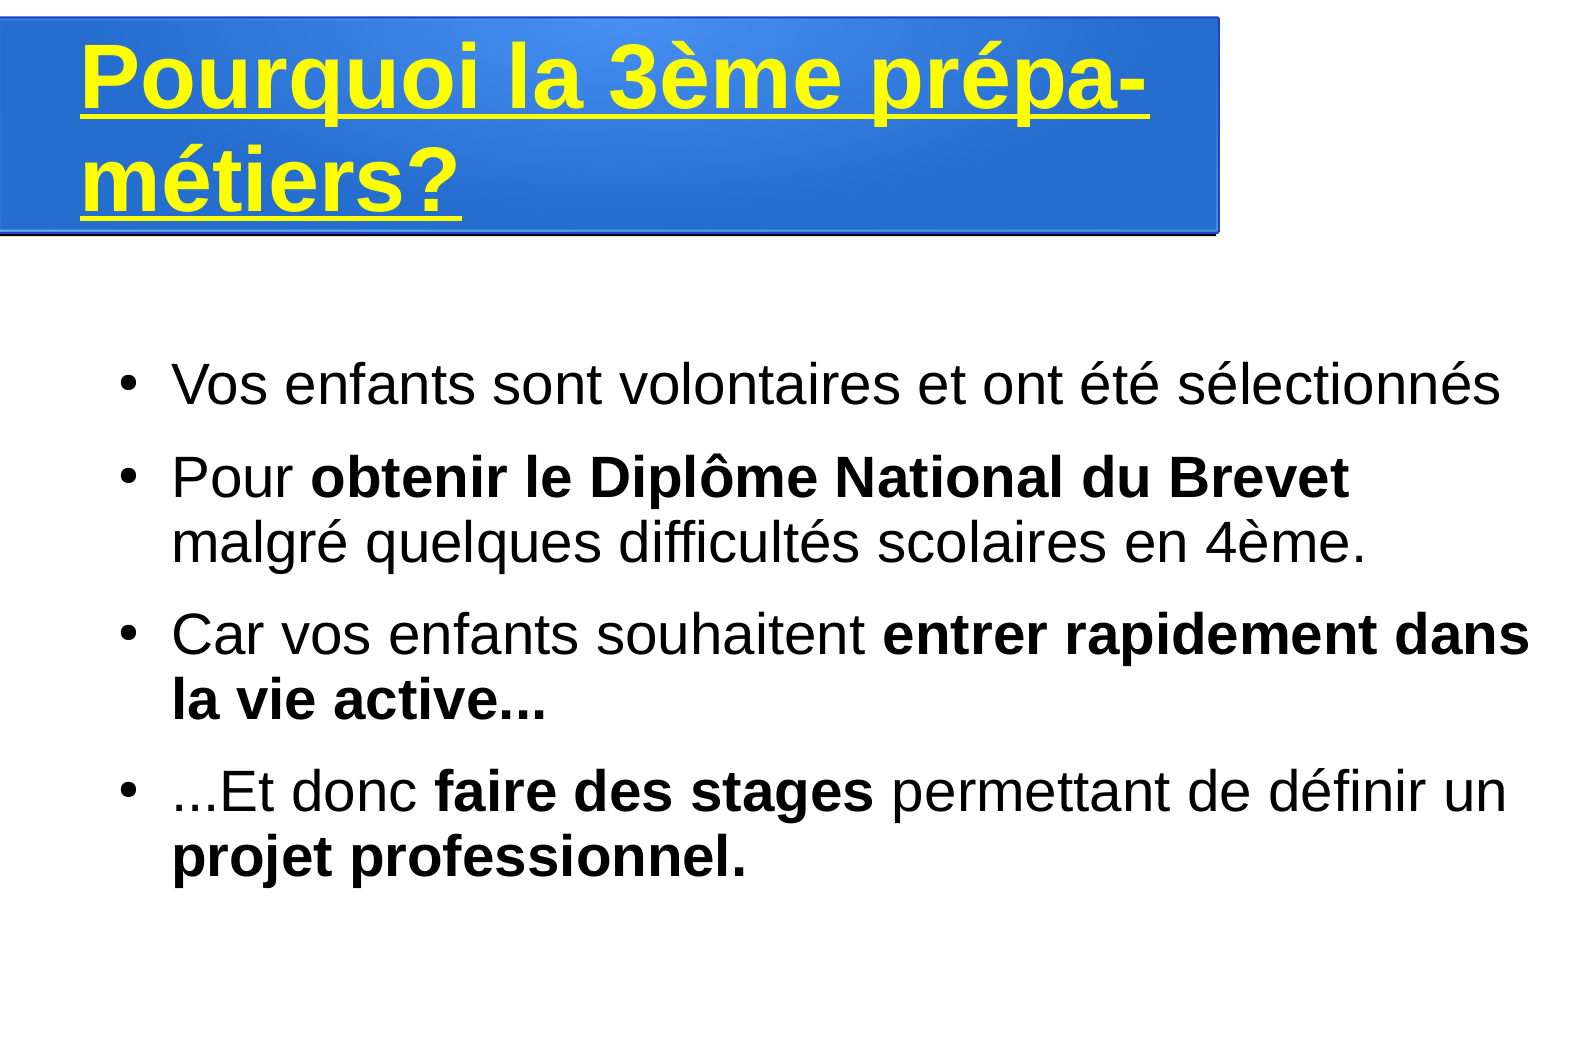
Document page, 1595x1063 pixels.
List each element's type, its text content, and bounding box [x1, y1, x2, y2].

list Vos enfants sont volontaires et ont été sélectionnés Pour obtenir le Diplôme National du Brevet malgré quelques difficultés scolaires en 4ème. Car vos enfants souhaitent entrer rapidement dans la vie active... ...Et donc faire des stages permettant de définir un projet professionnel. [100, 259, 1536, 962]
title Pourquoi la 3ème prépa-métiers? [79, 25, 1191, 231]
